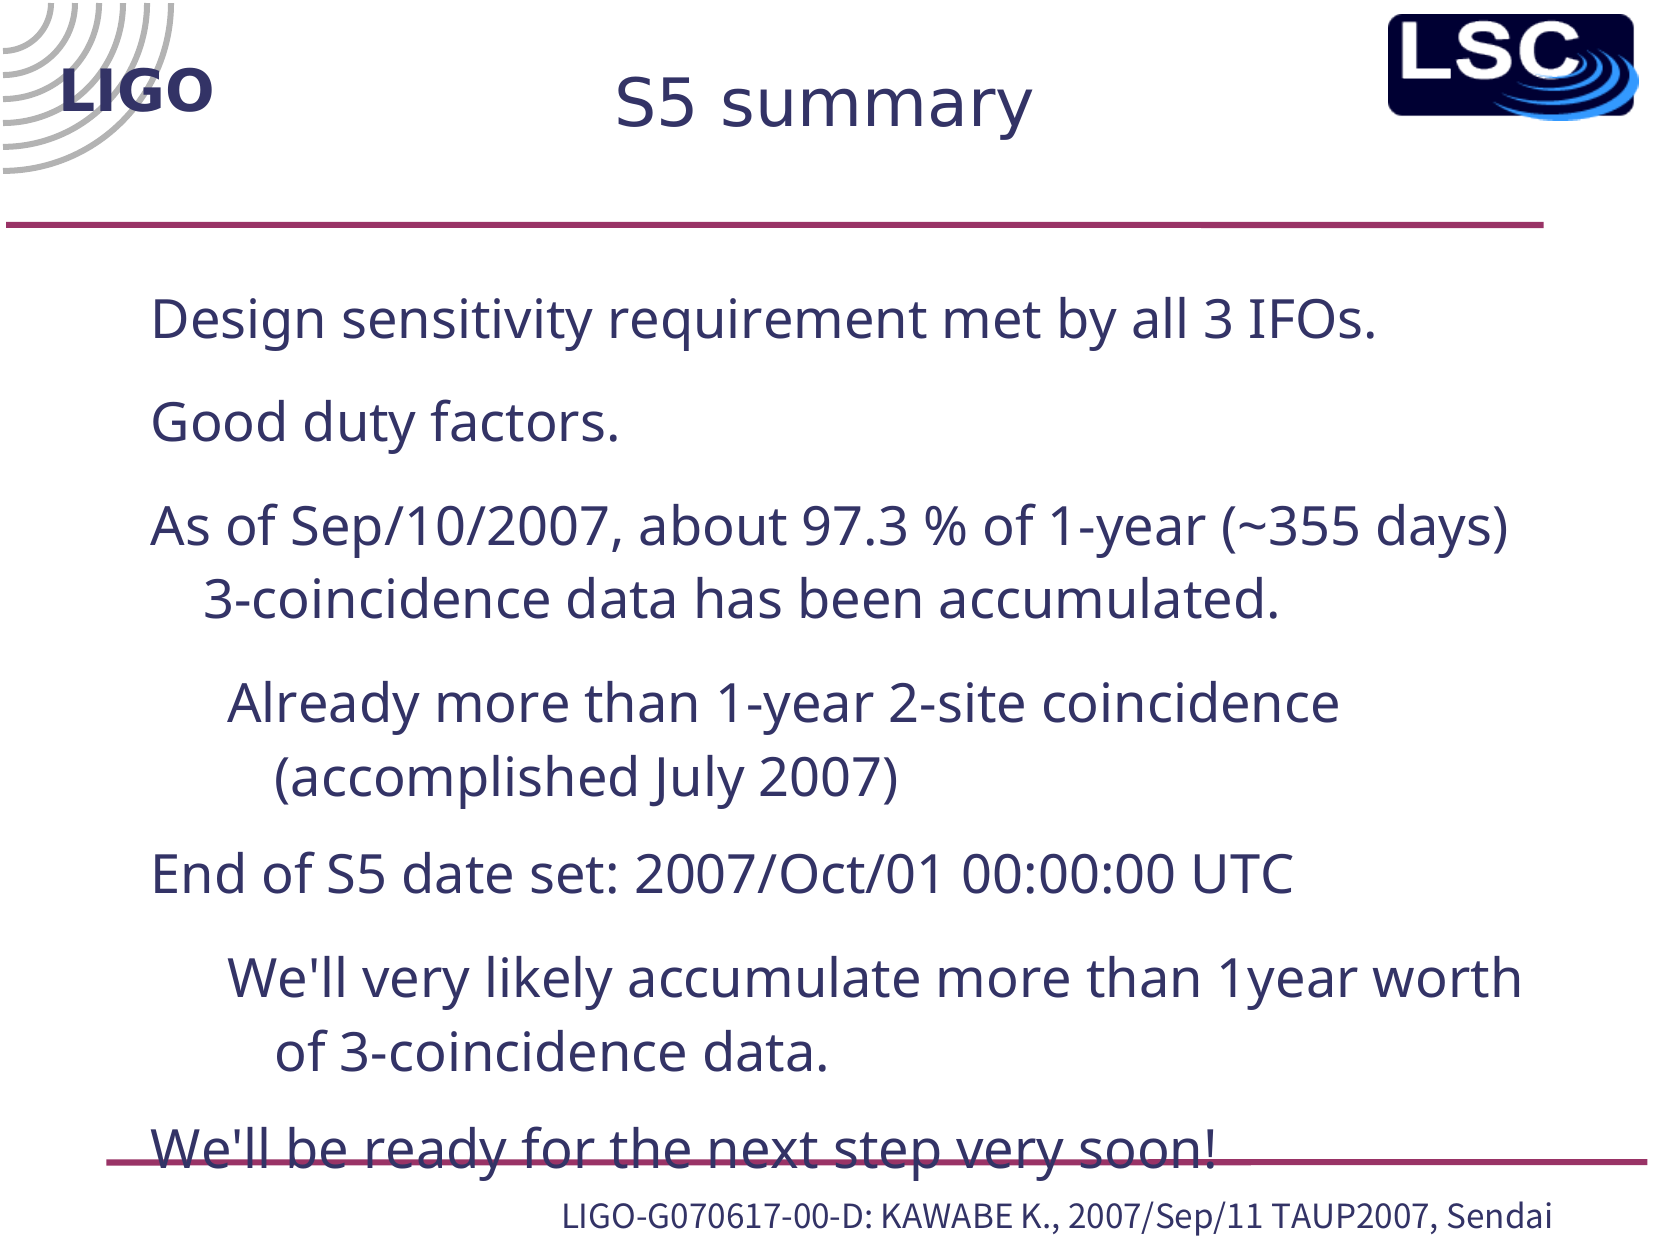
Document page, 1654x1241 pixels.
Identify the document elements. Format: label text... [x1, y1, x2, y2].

list Design sensitivity requirement met by all 3 IFOs. Good duty factors. As of Sep/10/2007, about 97.3 % of 1-year (~355 days) 3-coincidence data has been accumulated. Already more than 1-year 2-site coincidence (accomplished July 2007) End of S5 date set: 2007/Oct/01 00:00:00 UTC We'll very likely accumulate more than 1year worth of 3-coincidence data. We'll be ready for the next step very soon! [132, 280, 1545, 1062]
picture [1463, 14, 1639, 121]
title S5 summary [187, 0, 1463, 208]
